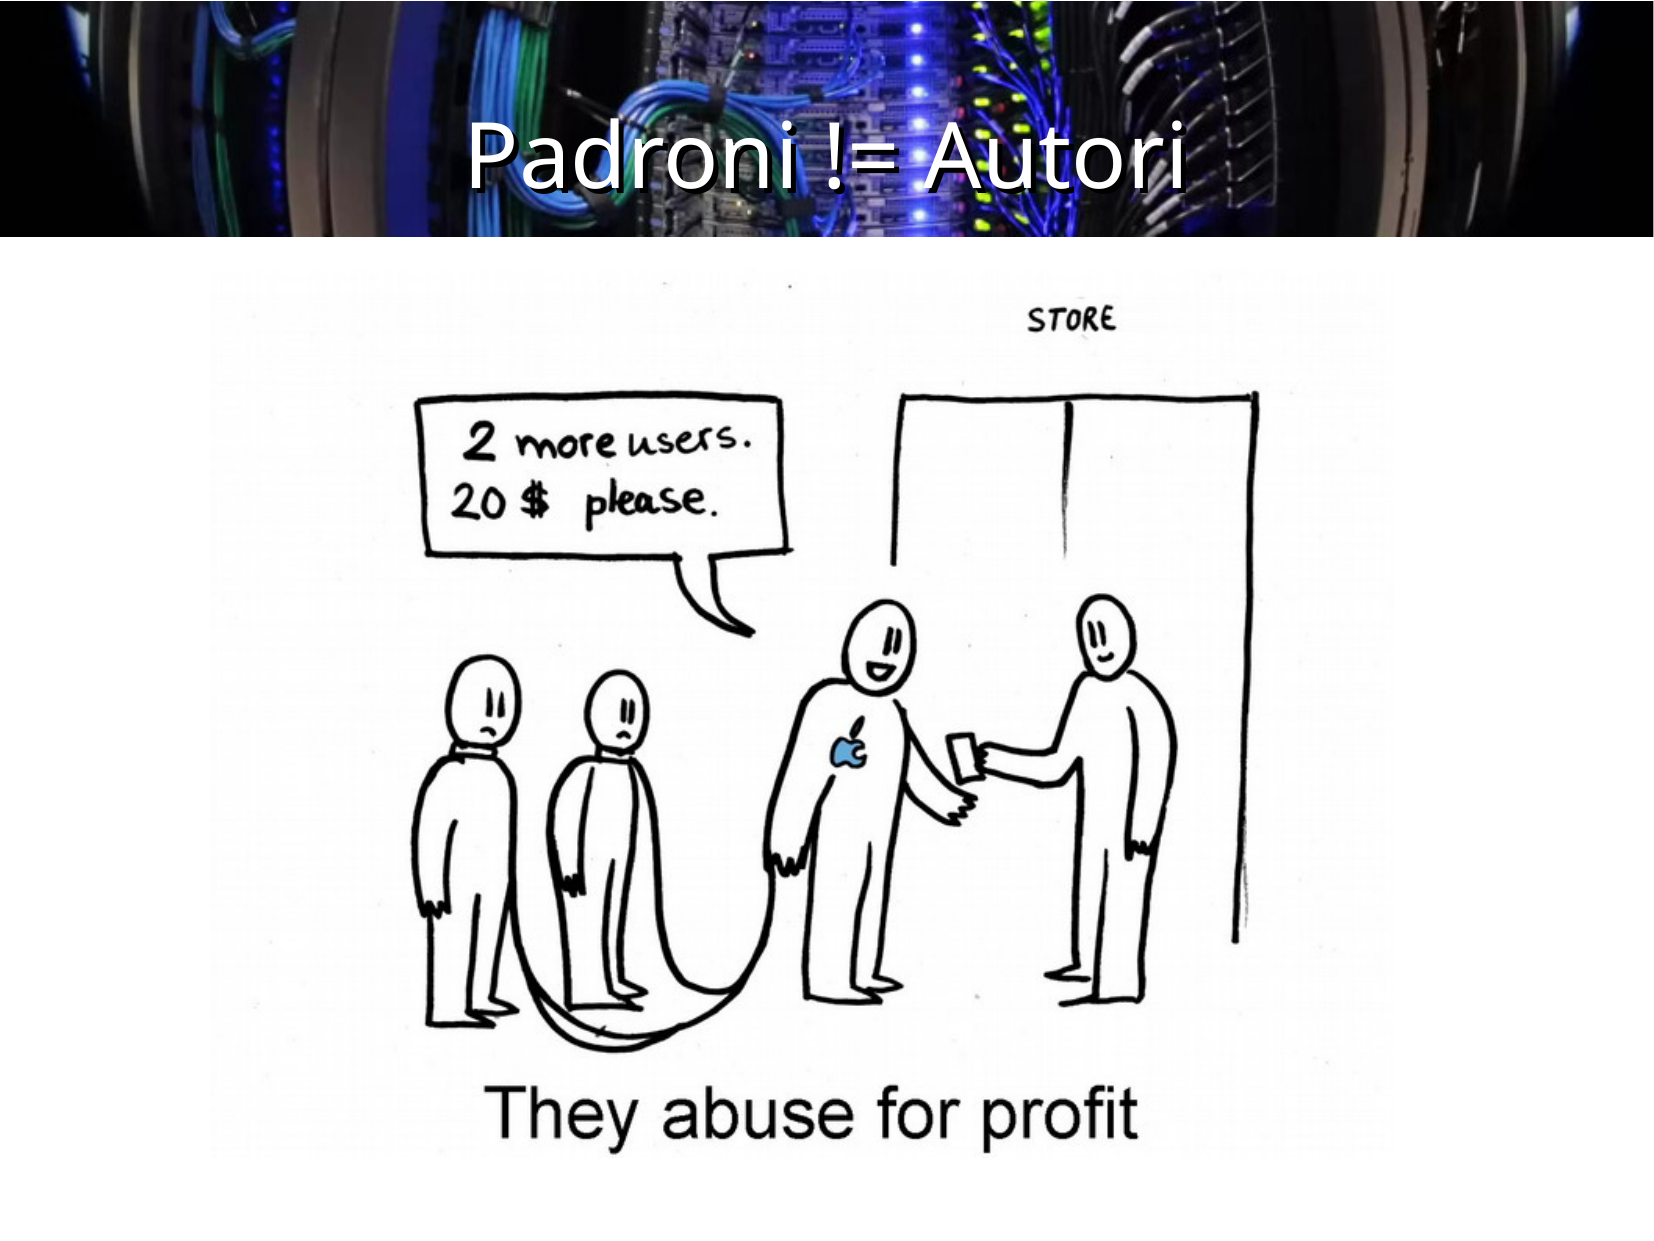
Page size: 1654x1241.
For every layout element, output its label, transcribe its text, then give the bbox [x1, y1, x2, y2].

title Padroni != Autori [82, 49, 1571, 257]
picture [210, 269, 1394, 1158]
picture [0, 1, 1654, 237]
